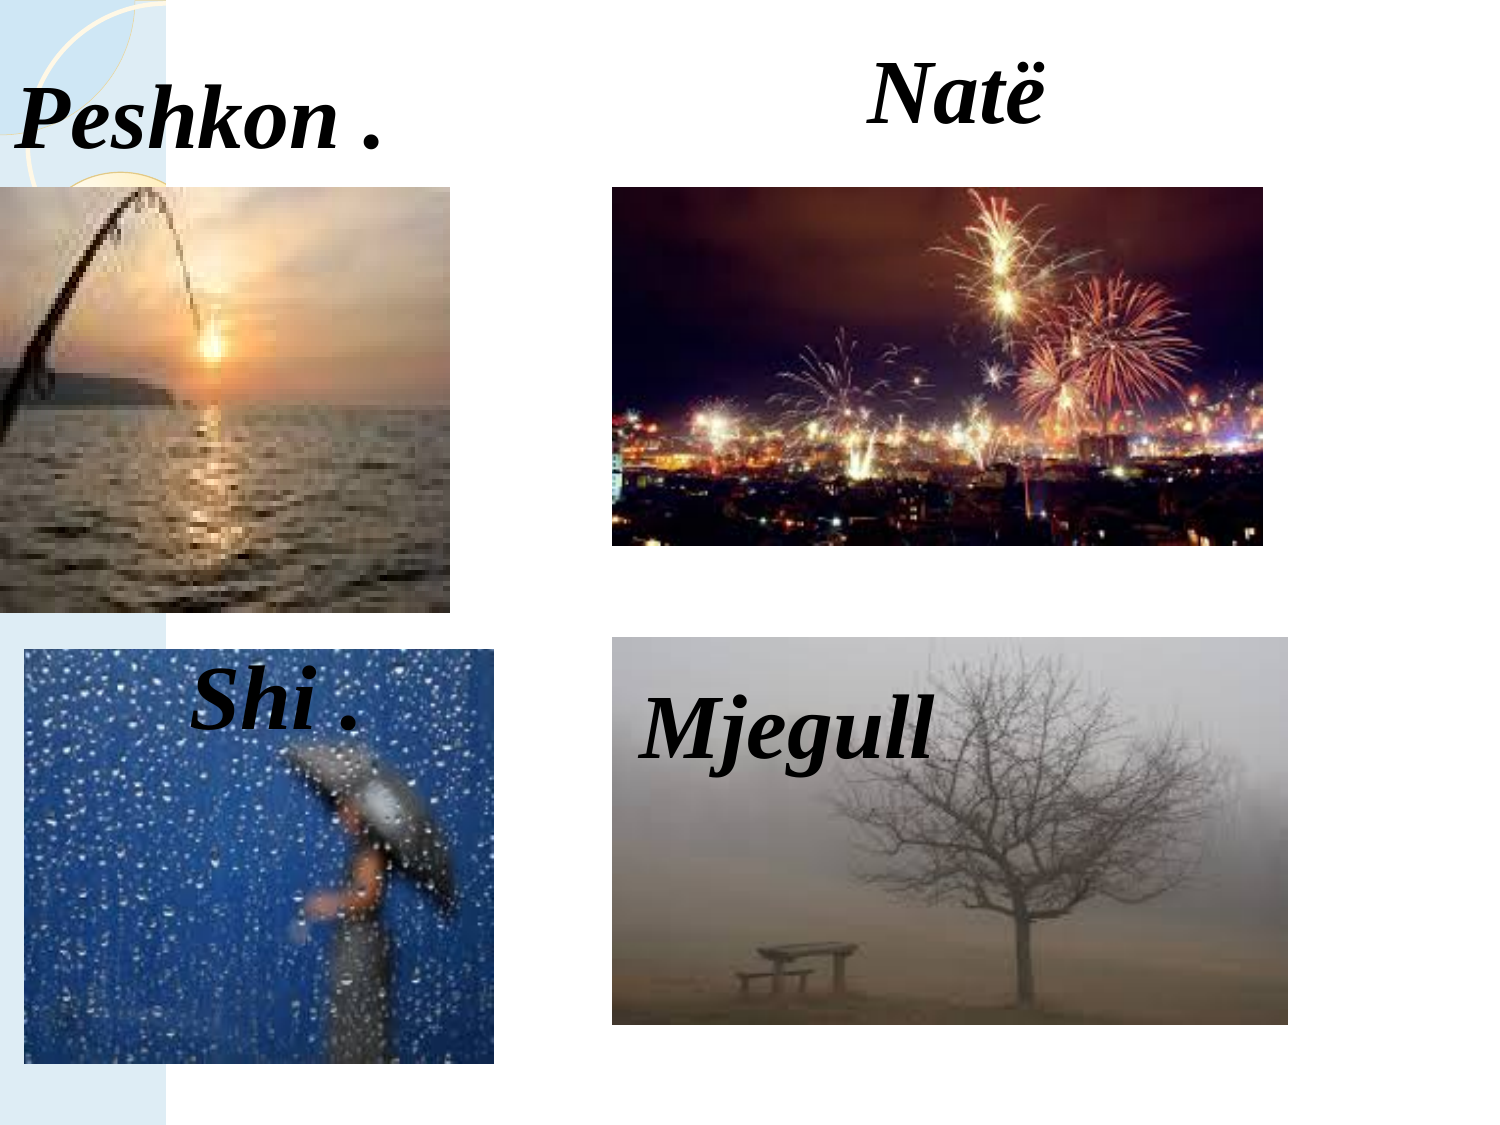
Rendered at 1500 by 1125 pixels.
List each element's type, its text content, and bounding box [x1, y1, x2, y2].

text_box Shi . [174, 520, 450, 756]
picture [612, 637, 1288, 1025]
picture [0, 187, 450, 613]
text_box Natë [852, 24, 1063, 150]
picture [612, 187, 1263, 546]
text_box Mjegull [624, 549, 954, 785]
picture [24, 649, 494, 1064]
text_box Peshkon . [0, 49, 425, 187]
